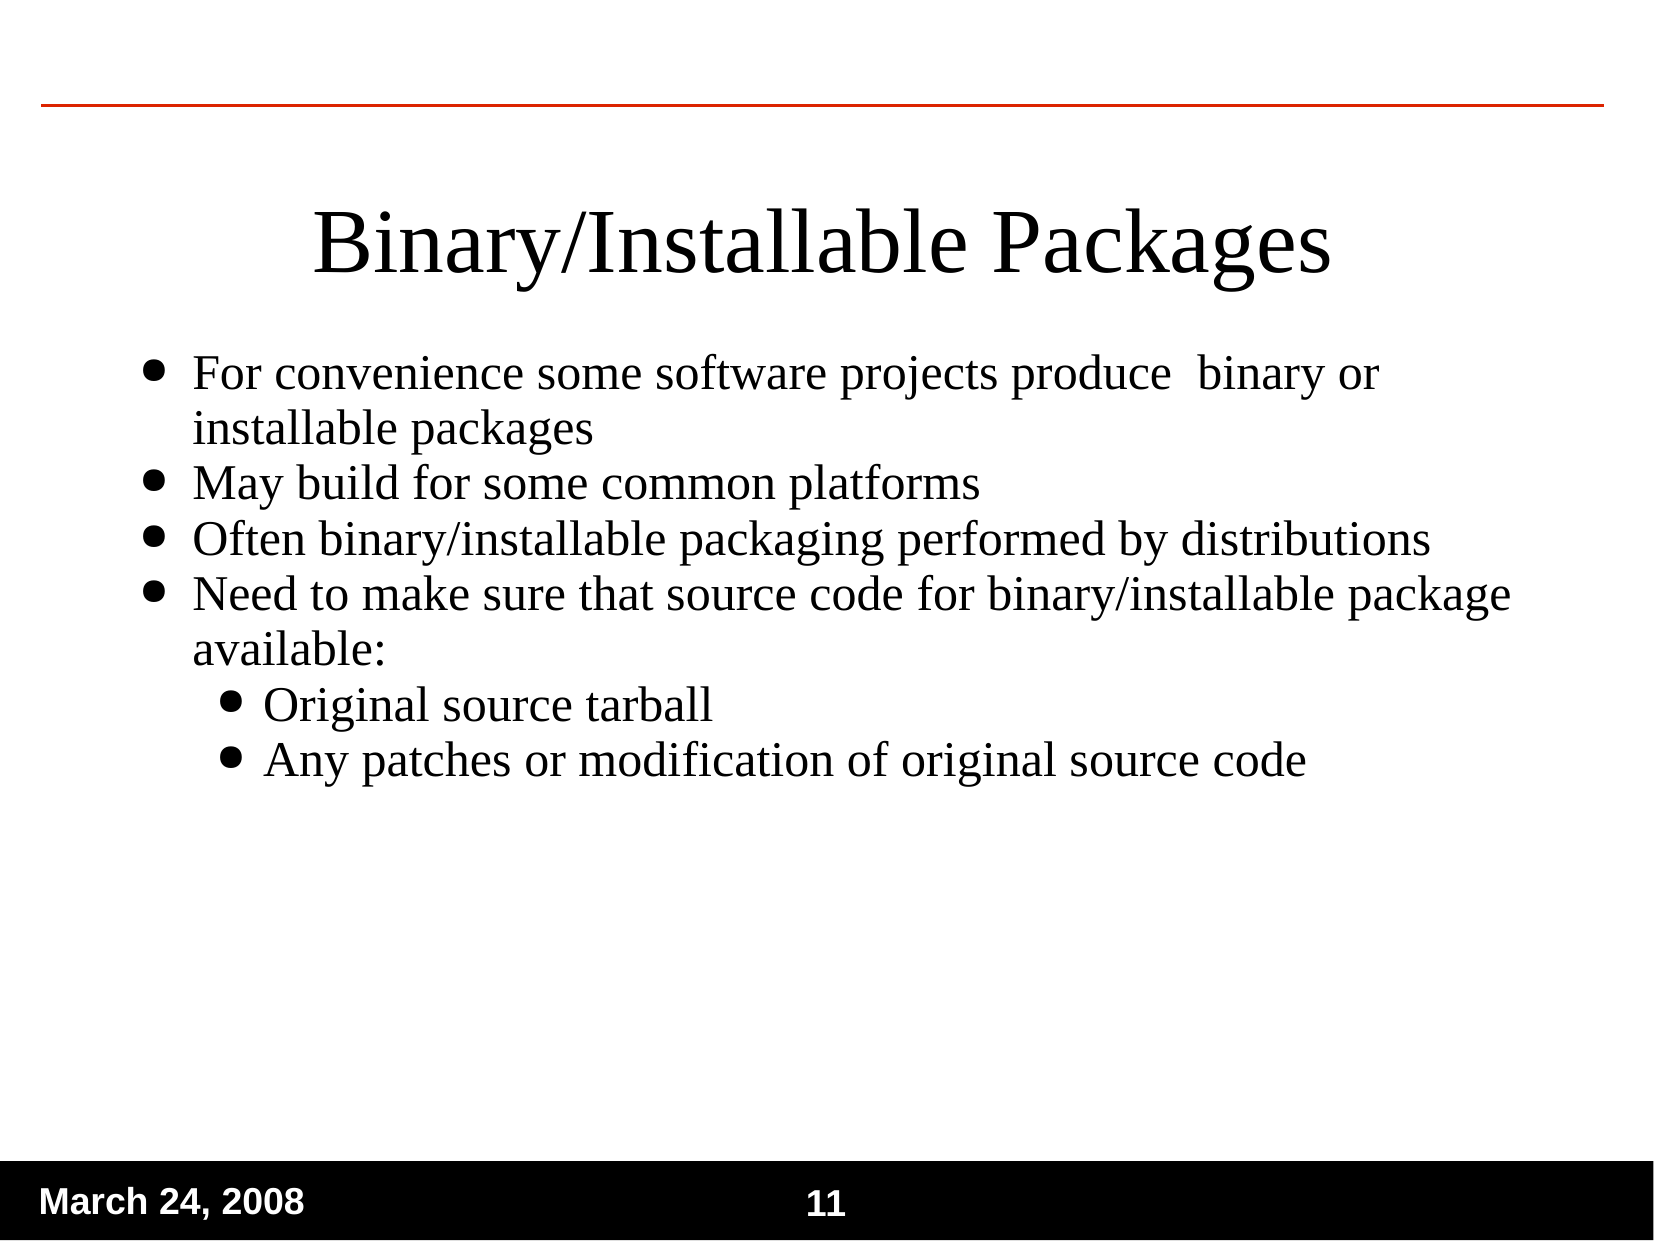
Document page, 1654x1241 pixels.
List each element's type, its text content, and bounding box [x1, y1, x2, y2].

title Binary/Installable Packages [117, 137, 1530, 346]
list For convenience some software projects produce binary or installable packages May build for some common platforms Often binary/installable packaging performed by distributions Need to make sure that source code for binary/installable package available: Original source tarball Any patches or modification of original source code [121, 344, 1534, 1127]
